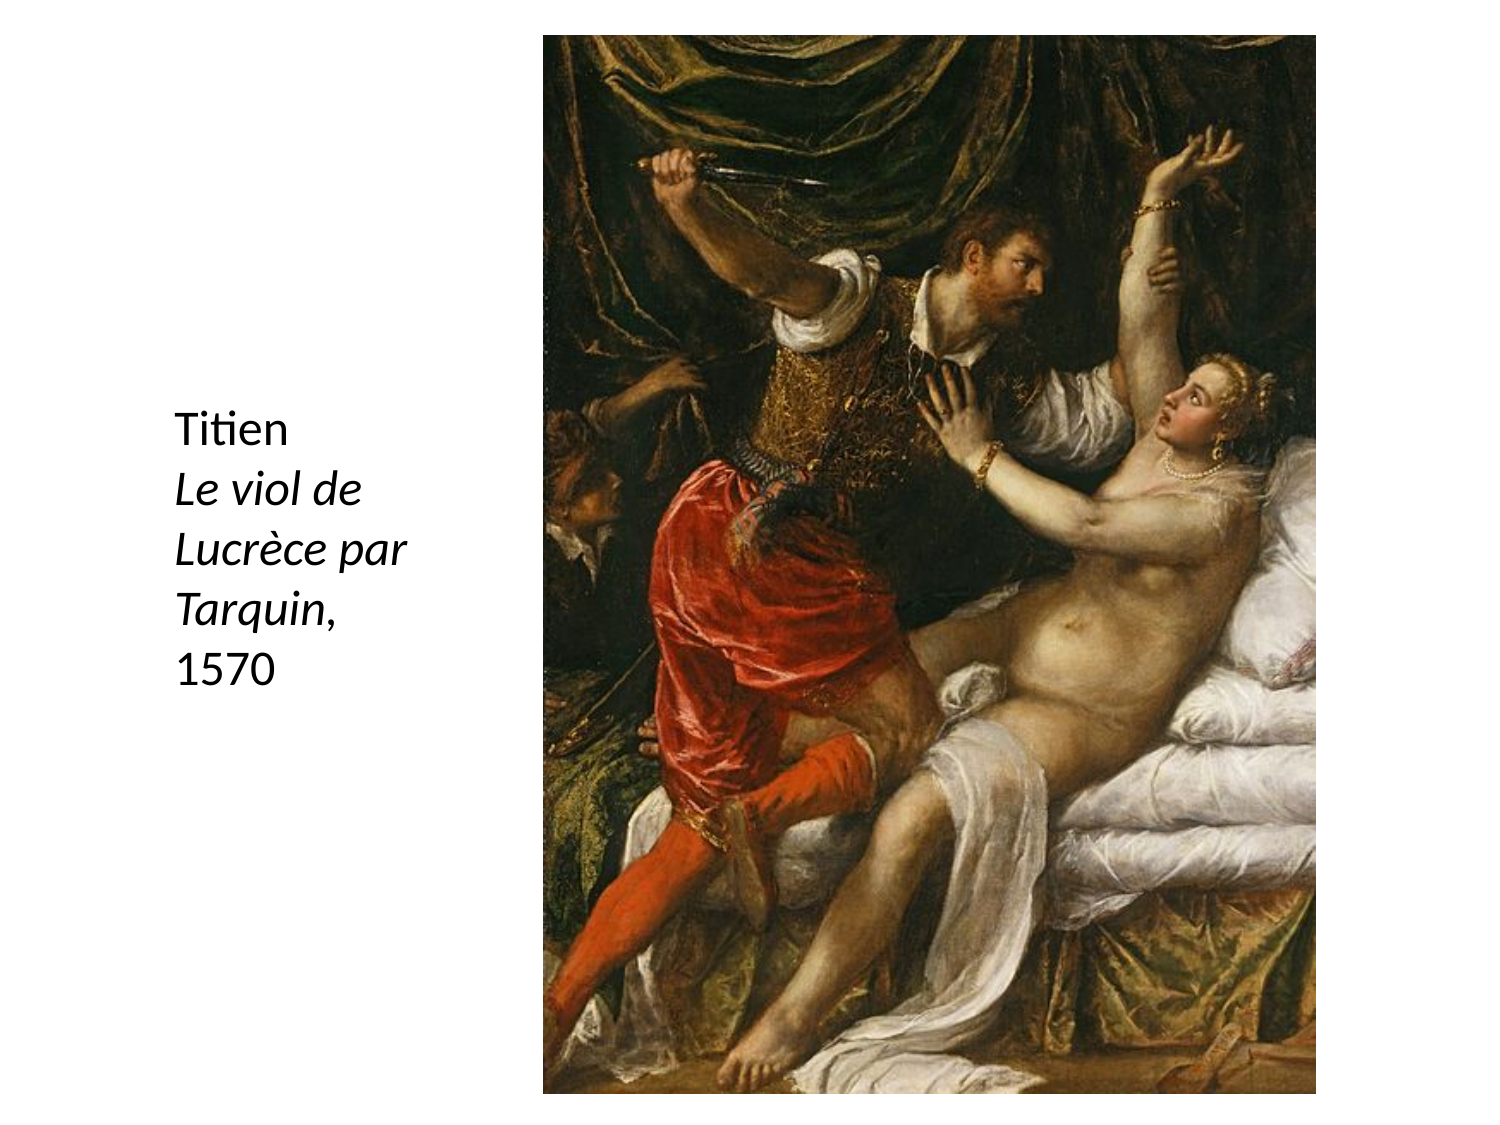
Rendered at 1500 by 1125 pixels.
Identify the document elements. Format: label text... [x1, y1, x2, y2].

picture [543, 35, 1316, 1094]
title Titien Le viol de Lucrèce par Tarquin, 1570 [159, 45, 514, 1047]
